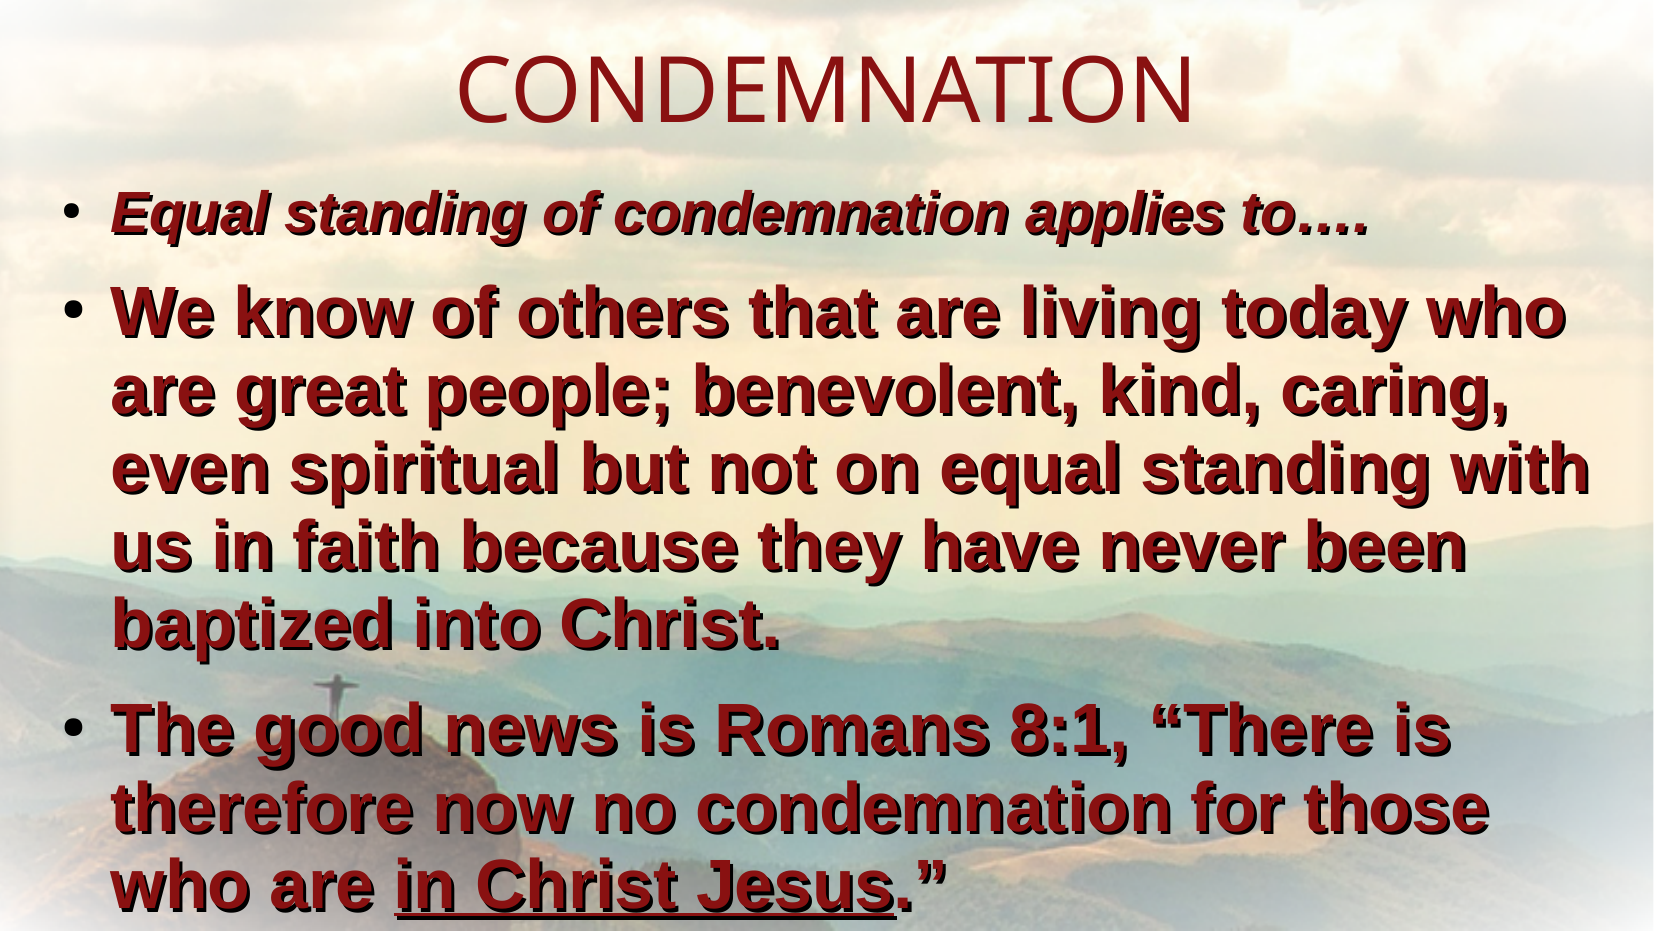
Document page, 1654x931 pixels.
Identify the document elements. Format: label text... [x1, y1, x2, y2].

picture [0, 0, 1654, 931]
list Equal standing of condemnation applies to…. We know of others that are living today who are great people; benevolent, kind, caring, even spiritual but not on equal standing with us in faith because they have never been baptized into Christ. The good news is Romans 8:1, “There is therefore now no condemnation for those who are in Christ Jesus.” [45, 180, 1621, 931]
title CONDEMNATION [82, 9, 1571, 166]
